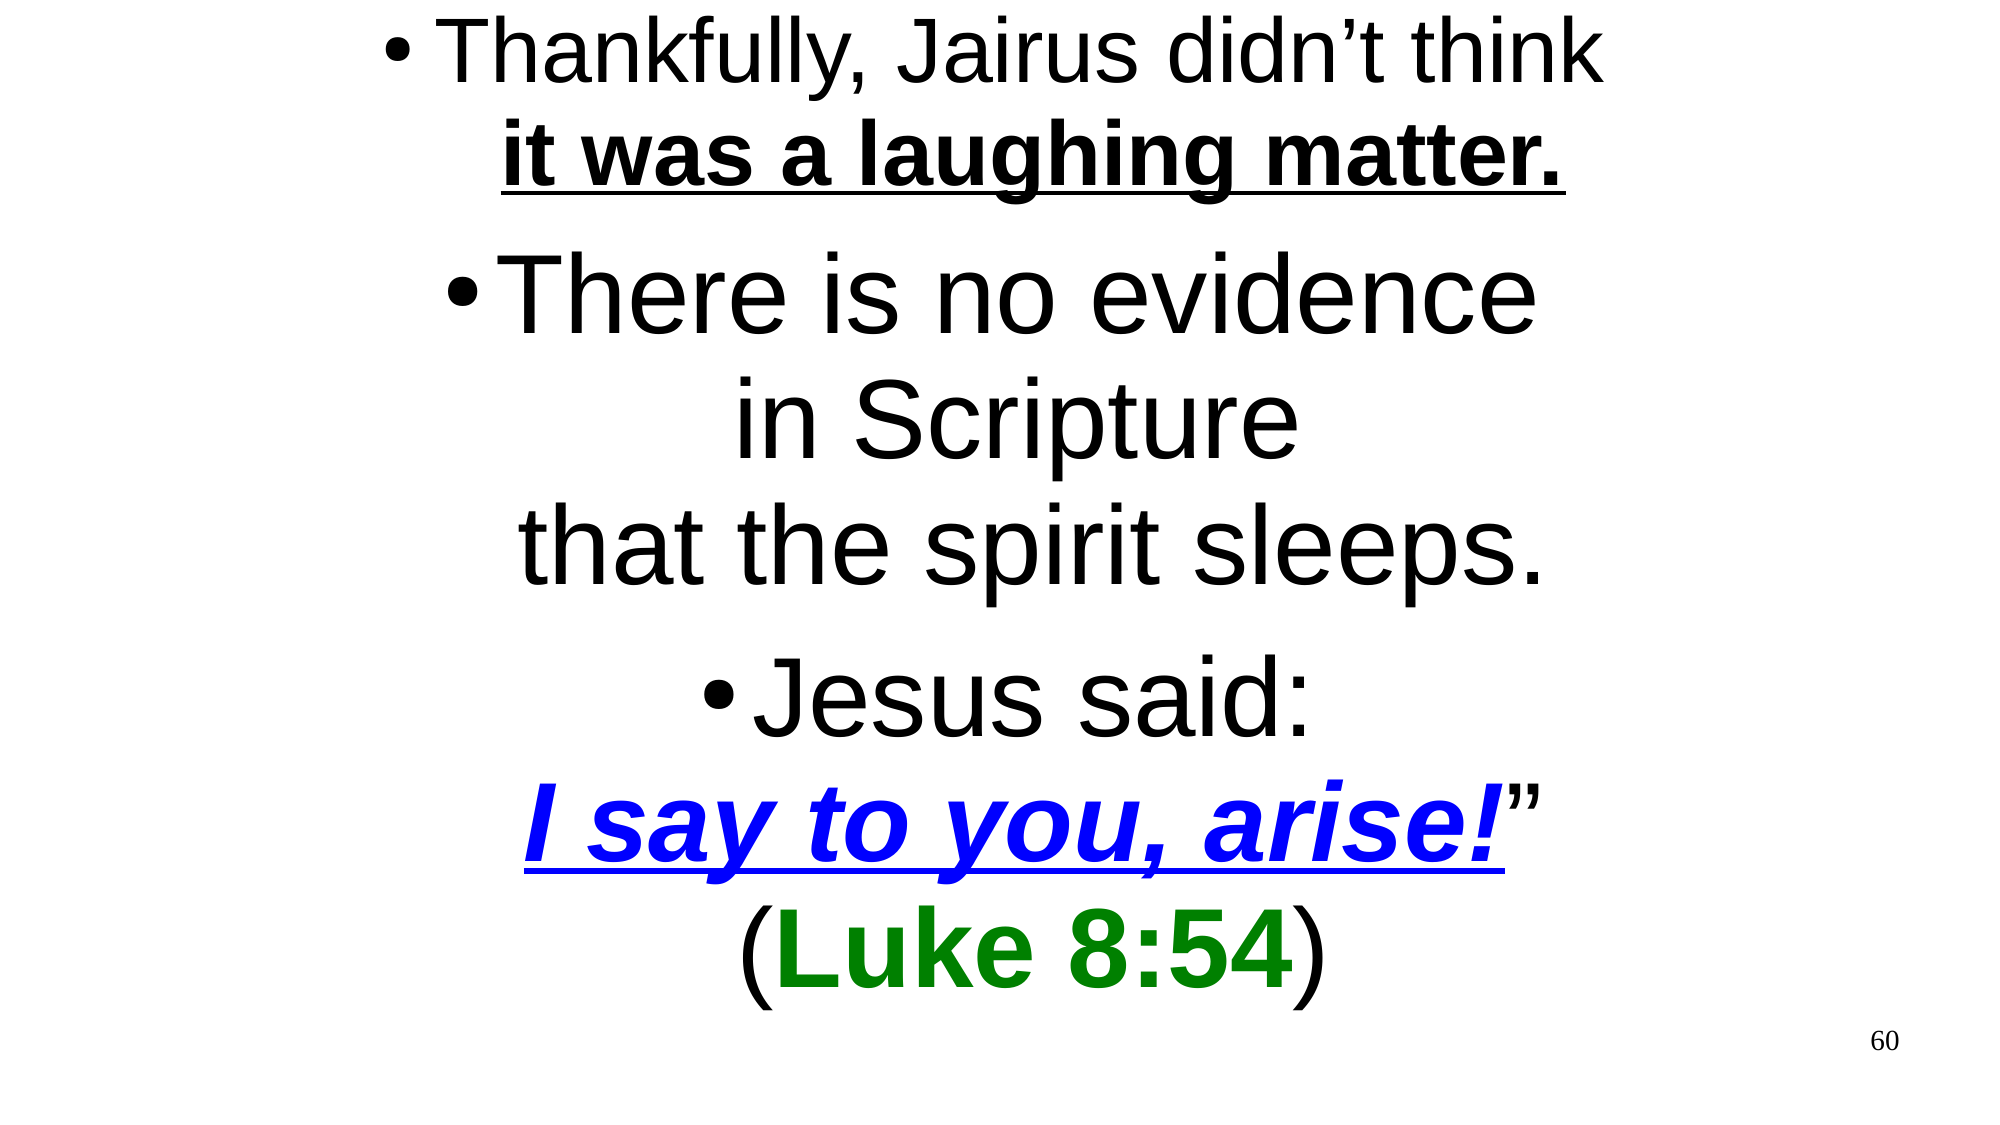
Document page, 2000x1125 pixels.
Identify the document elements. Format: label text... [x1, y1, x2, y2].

list Thankfully, Jairus didn’t think it was a laughing matter. There is no evidence in Scripture that the spirit sleeps. Jesus said: I say to you, arise!” (Luke 8:54) [0, 0, 1996, 1123]
